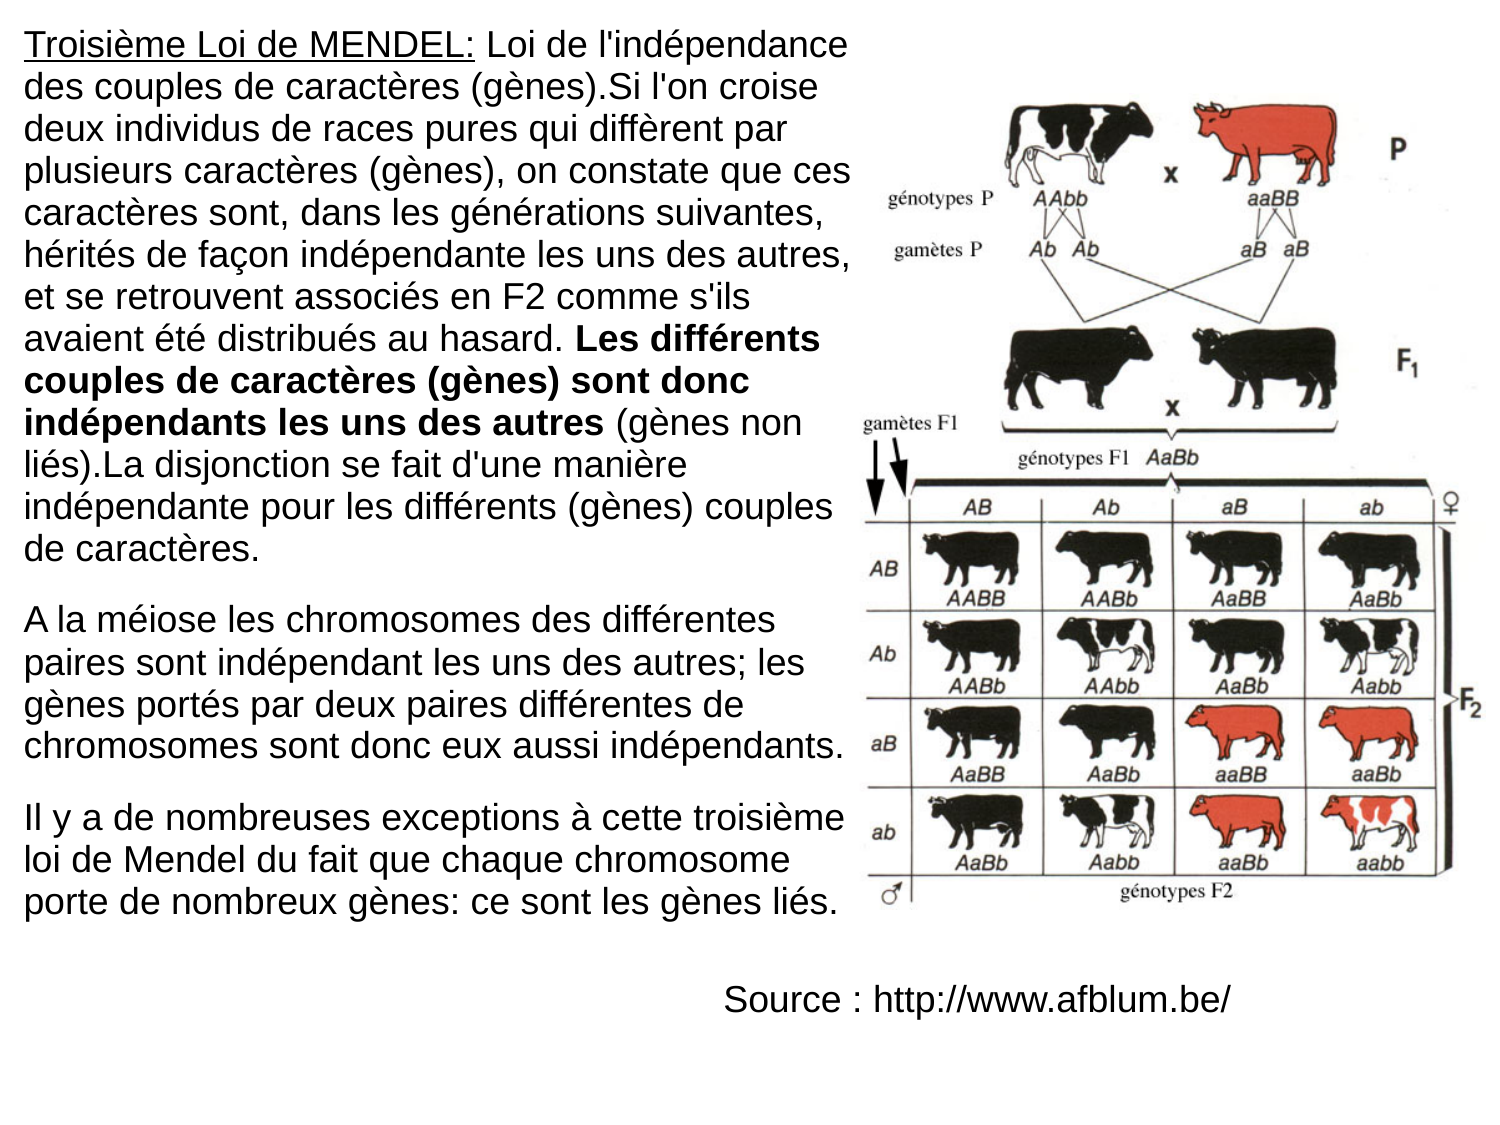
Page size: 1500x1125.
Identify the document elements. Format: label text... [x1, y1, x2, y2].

picture [850, 93, 1486, 910]
text_box Source : http://www.afblum.be/ [708, 970, 1465, 1028]
list Troisième Loi de MENDEL: Loi de l'indépendance des couples de caractères (gènes).Si l'on croise deux individus de races pures qui diffèrent par plusieurs caractères (gènes), on constate que ces caractères sont, dans les générations suivantes, hérités de façon indépendante les uns des autres, et se retrouvent associés en F2 comme s'ils avaient été distribués au hasard. Les différents couples de caractères (gènes) sont donc indépendants les uns des autres (gènes non liés).La disjonction se fait d'une manière indépendante pour les différents (gènes) couples de caractères. A la méiose les chromosomes des différentes paires sont indépendant les uns des autres; les gènes portés par deux paires différentes de chromosomes sont donc eux aussi indépendants. Il y a de nombreuses exceptions à cette troisième loi de Mendel du fait que chaque chromosome porte de nombreux gènes: ce sont les gènes liés. [23, 23, 863, 1063]
